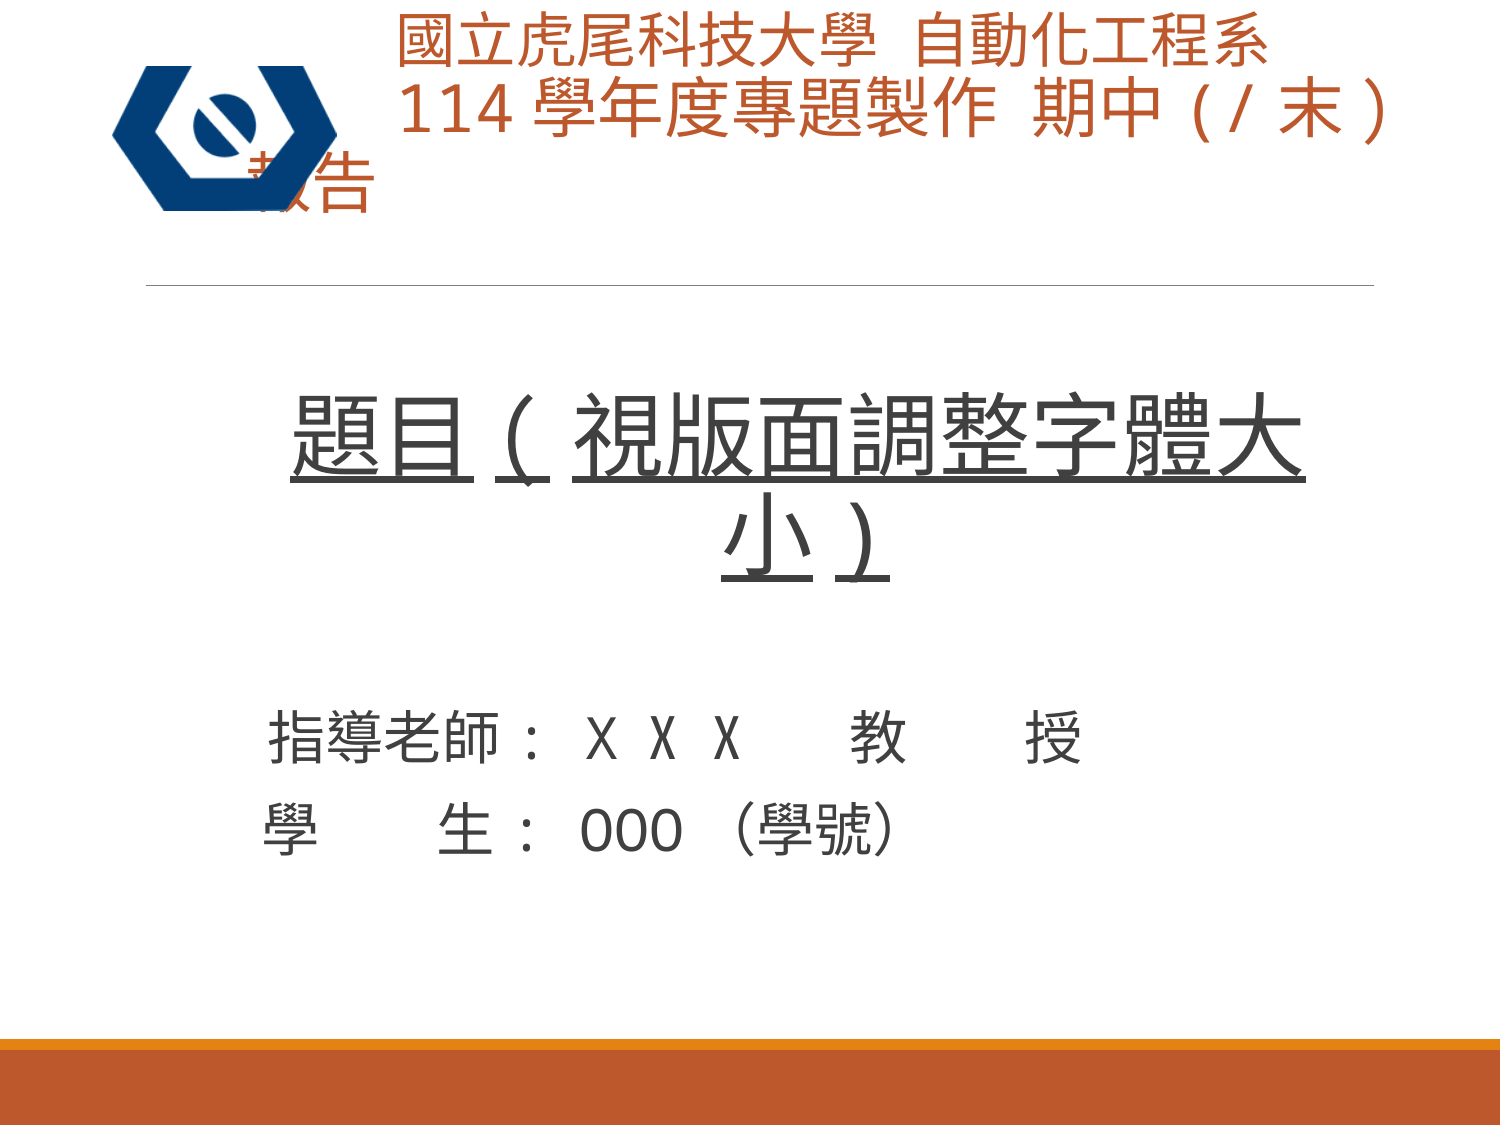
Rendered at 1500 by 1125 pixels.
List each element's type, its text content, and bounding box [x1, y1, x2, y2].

picture [112, 66, 337, 211]
list 題目(視版面調整字體大小) 指導老師: X X X 教 授 學 生: OOO（學號） [218, 382, 1378, 1125]
title 國立虎尾科技大學 自動化工程系 114學年度專題製作 期中(/末)報告 [230, 66, 1424, 231]
